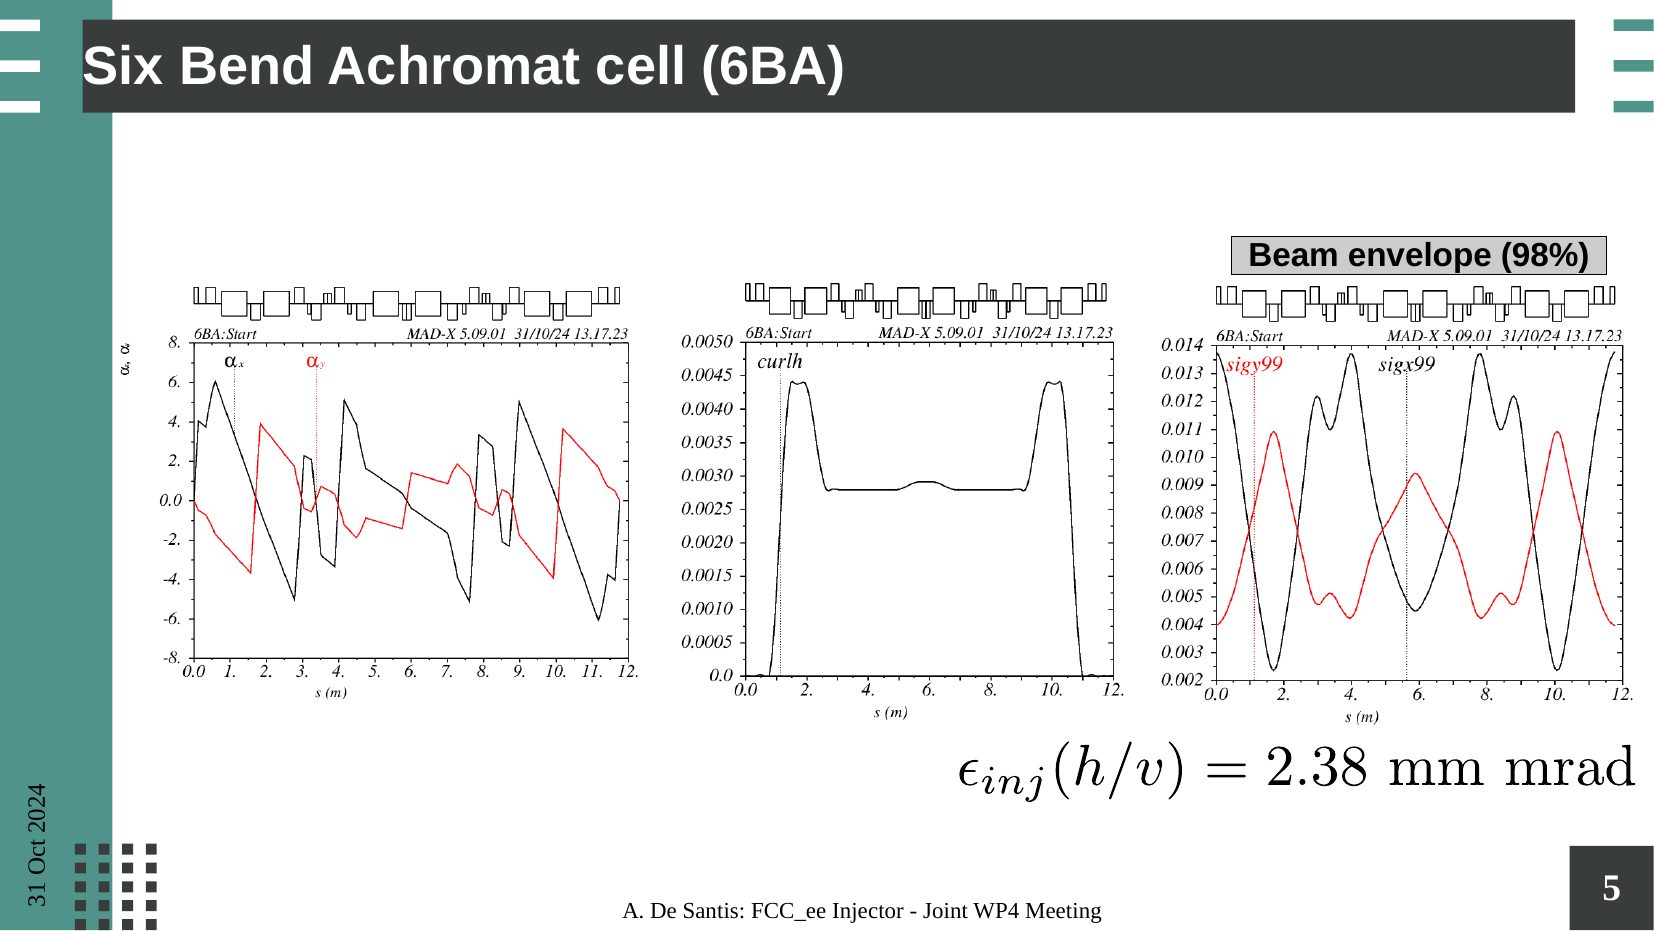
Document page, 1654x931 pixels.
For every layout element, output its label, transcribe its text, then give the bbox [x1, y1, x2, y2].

title Six Bend Achromat cell (6BA) [82, 19, 1576, 113]
picture [1142, 282, 1639, 728]
picture [674, 279, 1129, 722]
text_box Beam envelope (98%) [1231, 236, 1607, 275]
text_box [959, 741, 1636, 802]
picture [114, 285, 639, 699]
